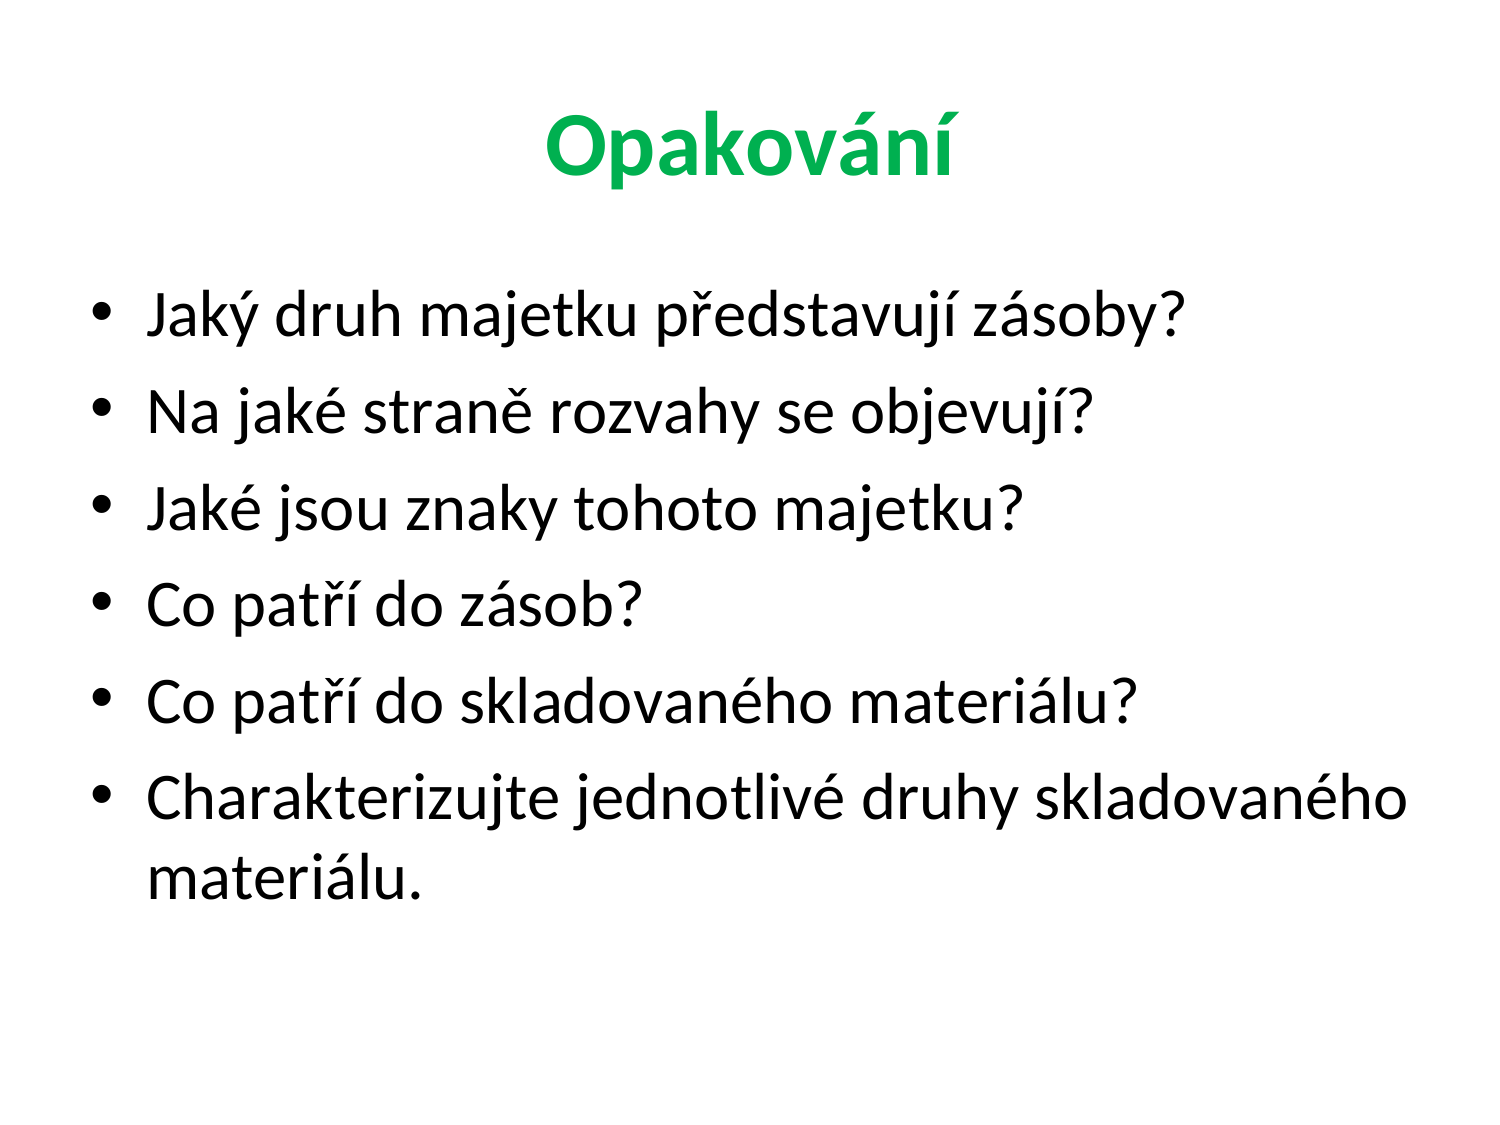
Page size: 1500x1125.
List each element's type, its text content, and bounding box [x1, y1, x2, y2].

list Jaký druh majetku představují zásoby? Na jaké straně rozvahy se objevují? Jaké jsou znaky tohoto majetku? Co patří do zásob? Co patří do skladovaného materiálu? Charakterizujte jednotlivé druhy skladovaného materiálu. [75, 262, 1426, 1114]
title Opakování [75, 45, 1426, 233]
